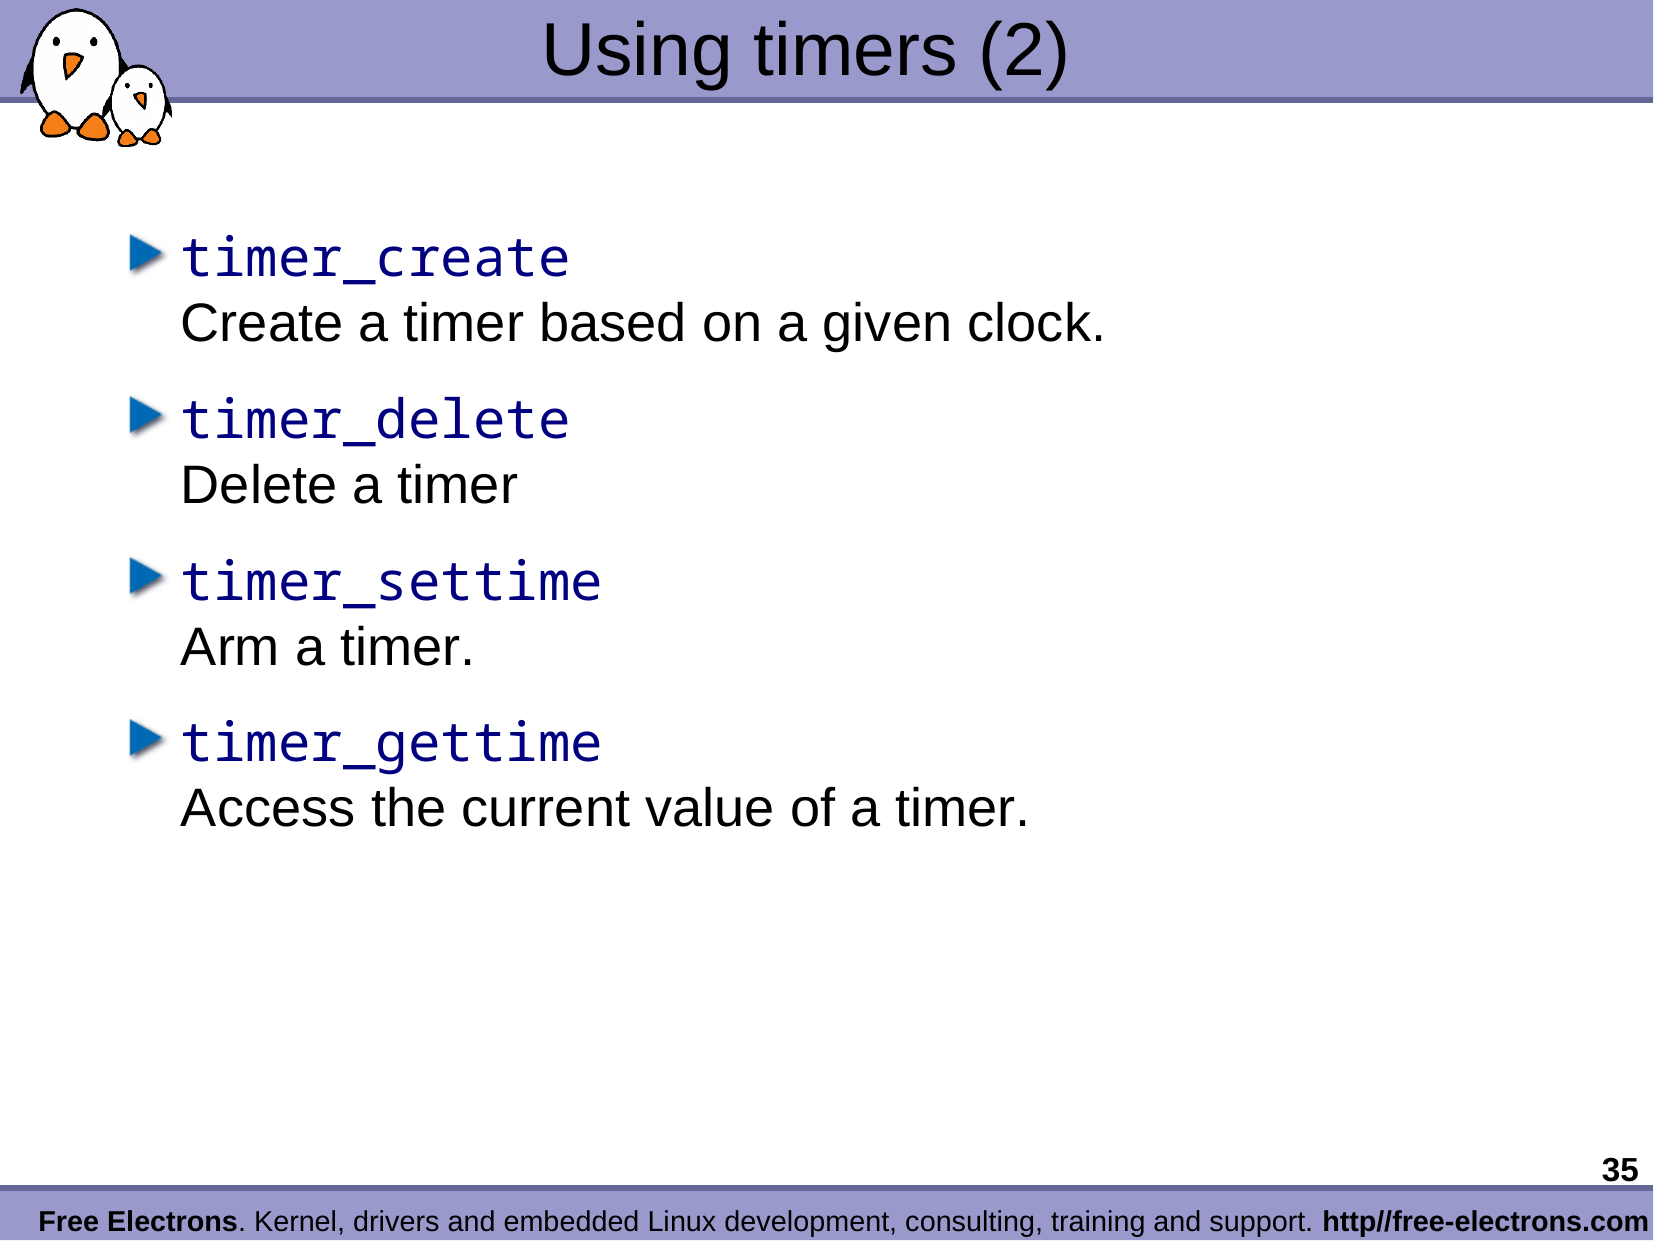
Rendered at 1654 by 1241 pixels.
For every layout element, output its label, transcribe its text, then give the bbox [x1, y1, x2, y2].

list timer_create Create a timer based on a given clock. timer_delete Delete a timer timer_settime Arm a timer. timer_gettime Access the current value of a timer. [109, 218, 1522, 1069]
picture [20, 8, 172, 147]
title Using timers (2) [60, 0, 1551, 100]
